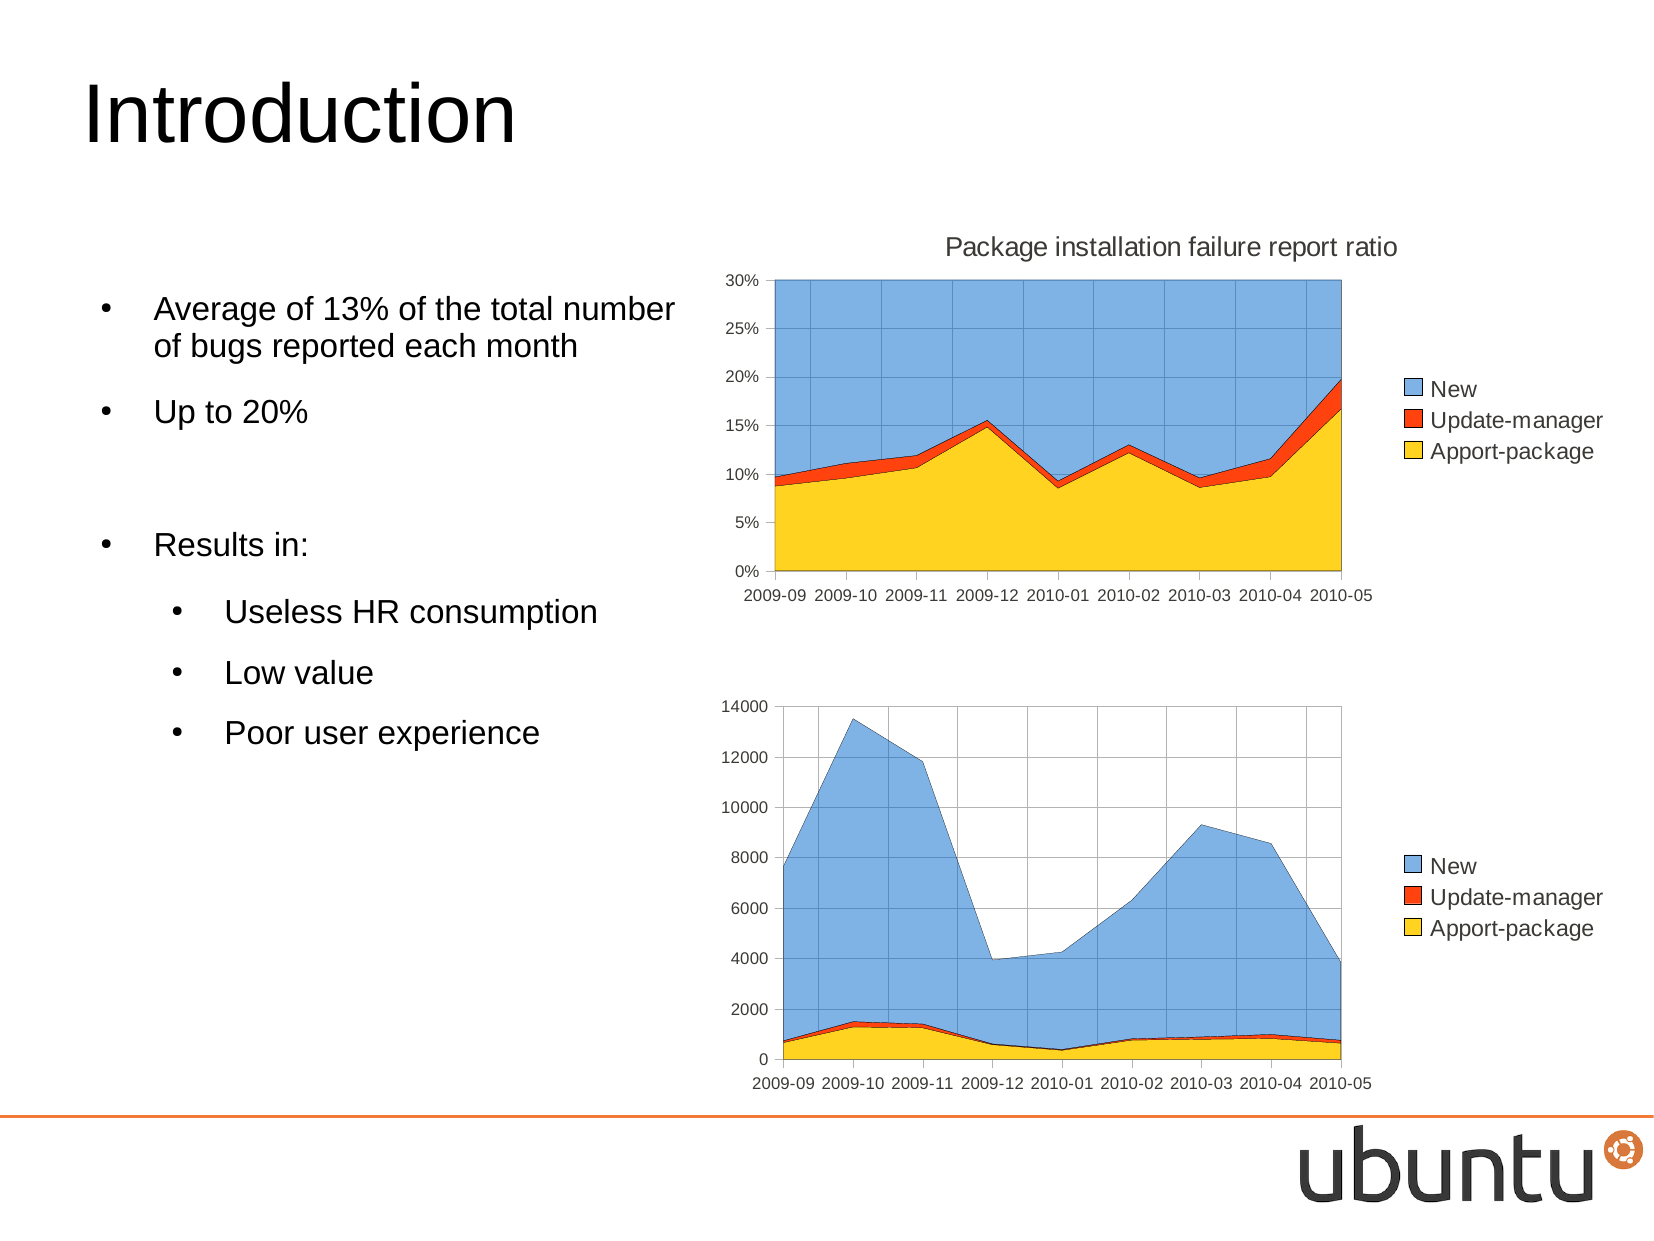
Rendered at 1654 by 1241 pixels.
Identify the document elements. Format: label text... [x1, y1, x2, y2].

picture [702, 689, 1636, 1111]
title Introduction [82, 49, 1571, 178]
picture [1293, 1118, 1648, 1211]
list Average of 13% of the total number of bugs reported each month Up to 20% Results in: Useless HR consumption Low value Poor user experience [82, 290, 680, 1109]
picture [707, 224, 1636, 621]
